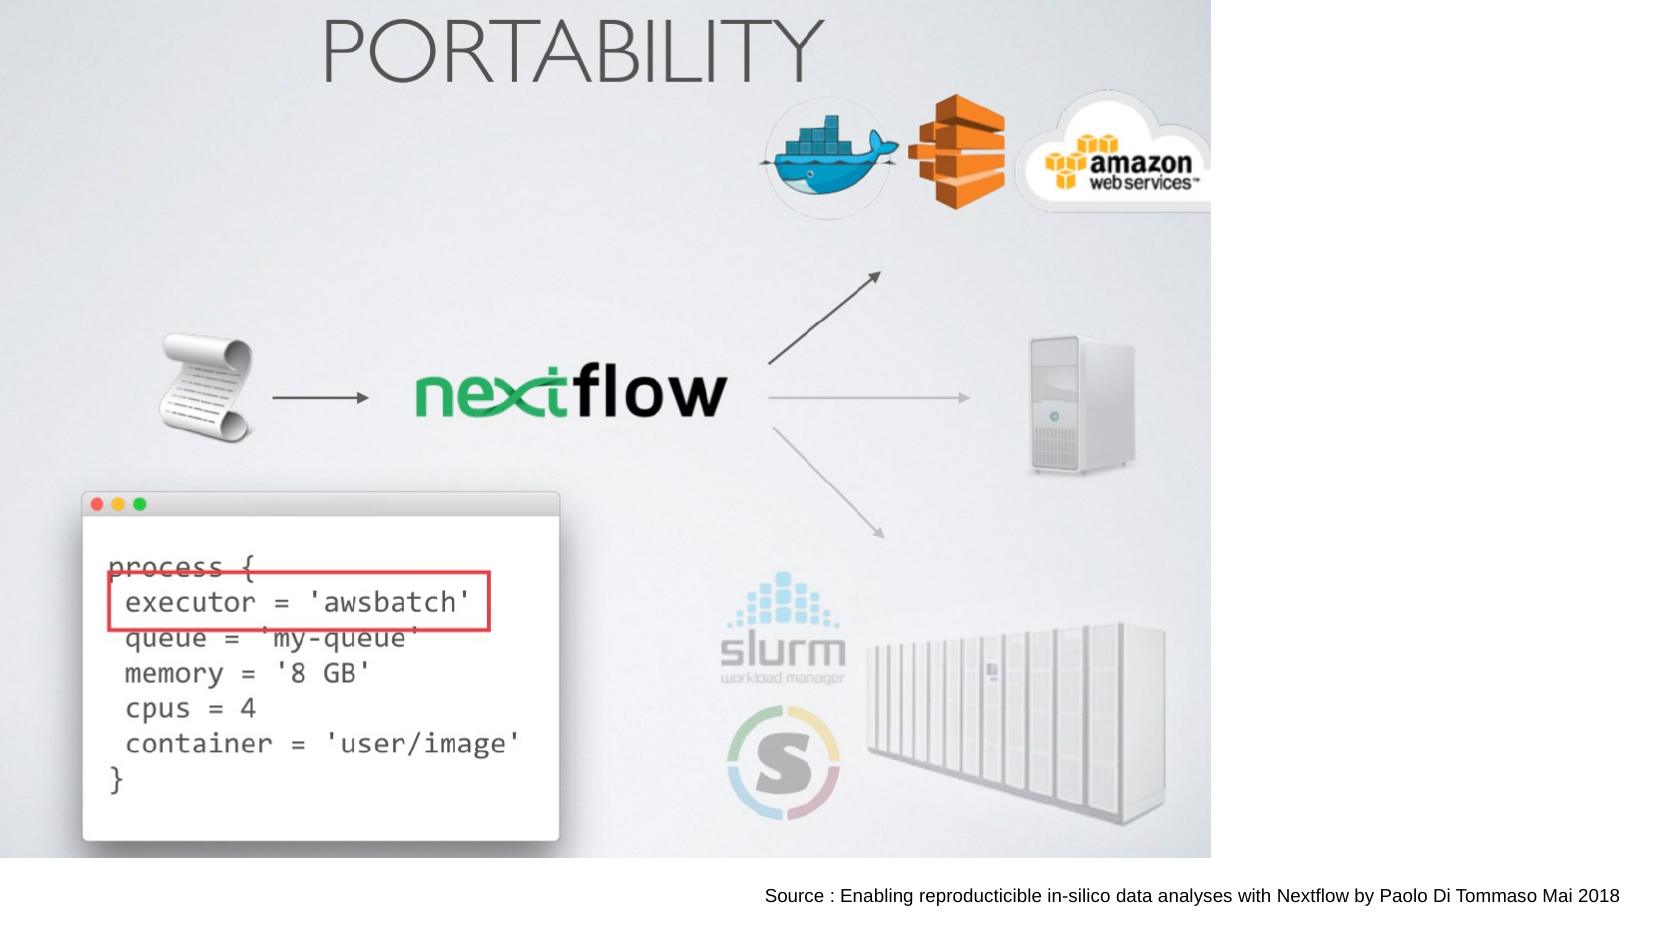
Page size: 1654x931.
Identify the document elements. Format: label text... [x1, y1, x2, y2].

picture [0, 0, 1211, 858]
text_box Source : Enabling reproducticible in-silico data analyses with Nextflow by Paolo Di Tommaso Mai 2018 [750, 878, 1635, 915]
